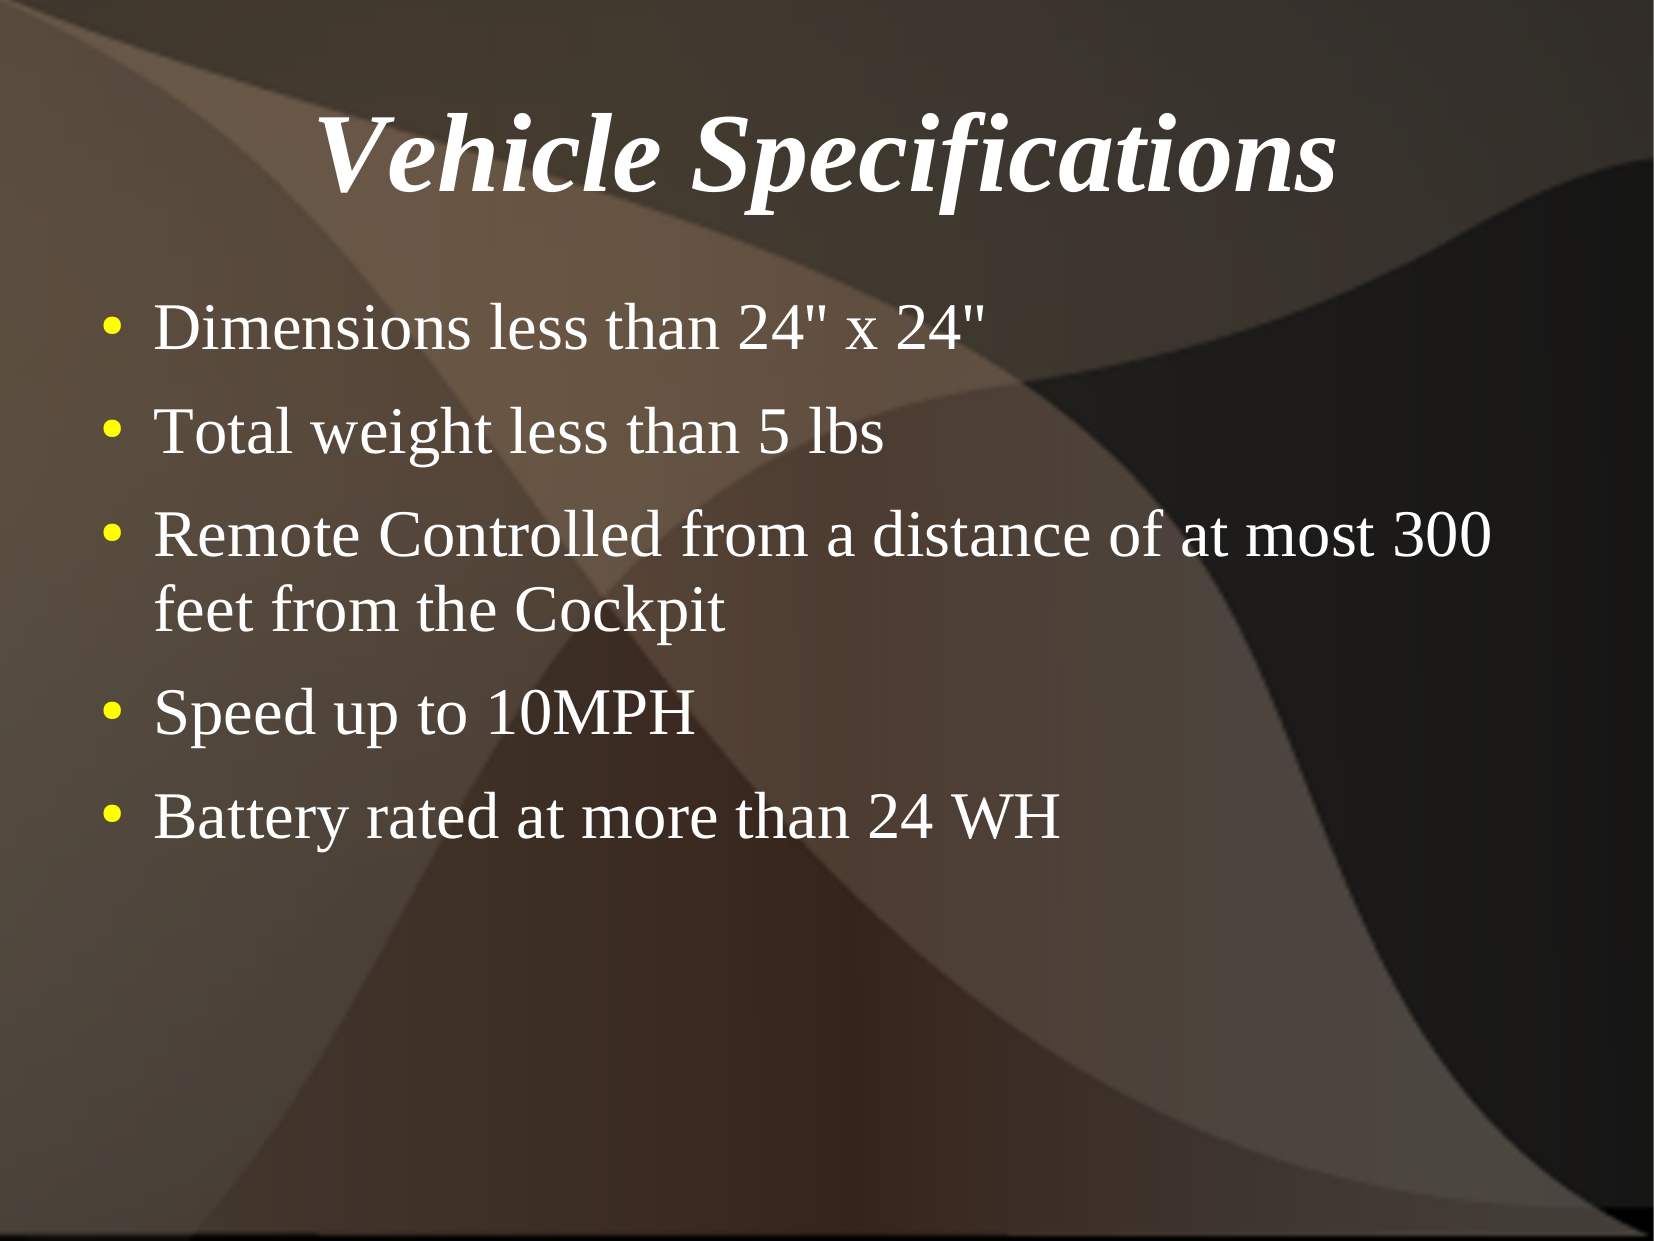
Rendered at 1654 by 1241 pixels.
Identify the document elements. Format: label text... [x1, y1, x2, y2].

title Vehicle Specifications [82, 49, 1571, 257]
picture [0, 0, 1654, 1241]
list Dimensions less than 24'' x 24'' Total weight less than 5 lbs Remote Controlled from a distance of at most 300 feet from the Cockpit Speed up to 10MPH Battery rated at more than 24 WH [82, 290, 1571, 1109]
